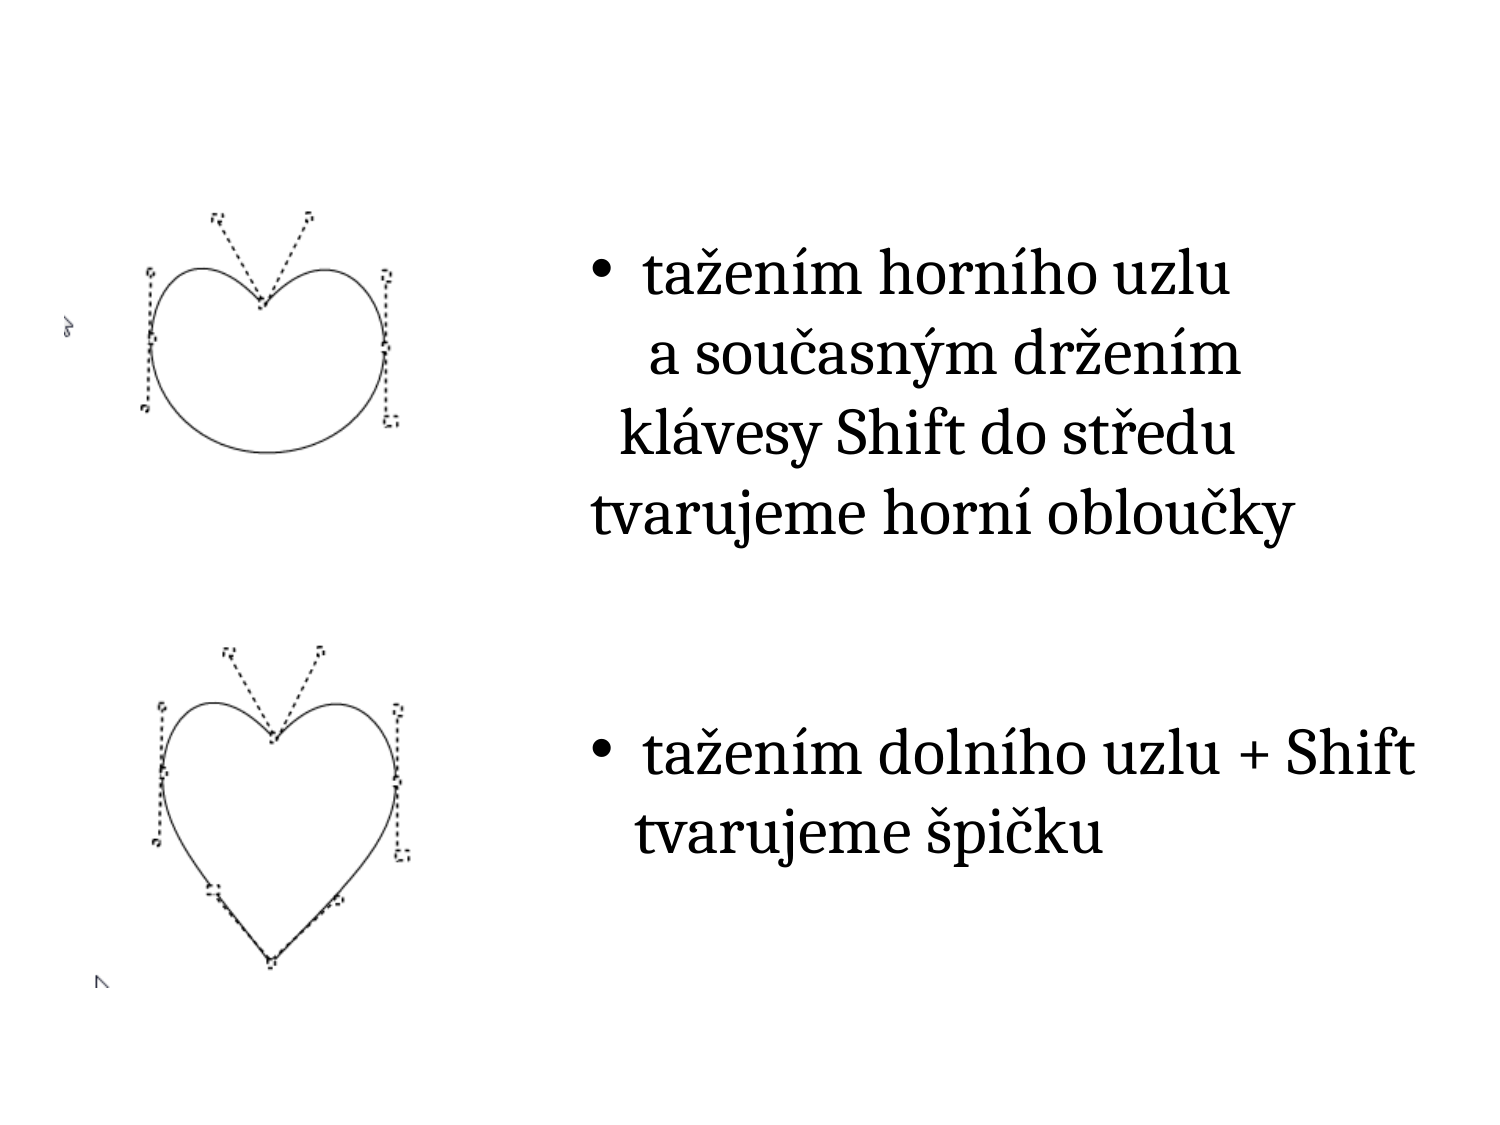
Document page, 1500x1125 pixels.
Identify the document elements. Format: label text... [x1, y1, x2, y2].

text_box tažením horního uzlu a současným držením klávesy Shift do středu tvarujeme horní obloučky tažením dolního uzlu + Shift tvarujeme špičku [501, 219, 1500, 956]
picture [64, 160, 481, 535]
picture [88, 621, 483, 988]
